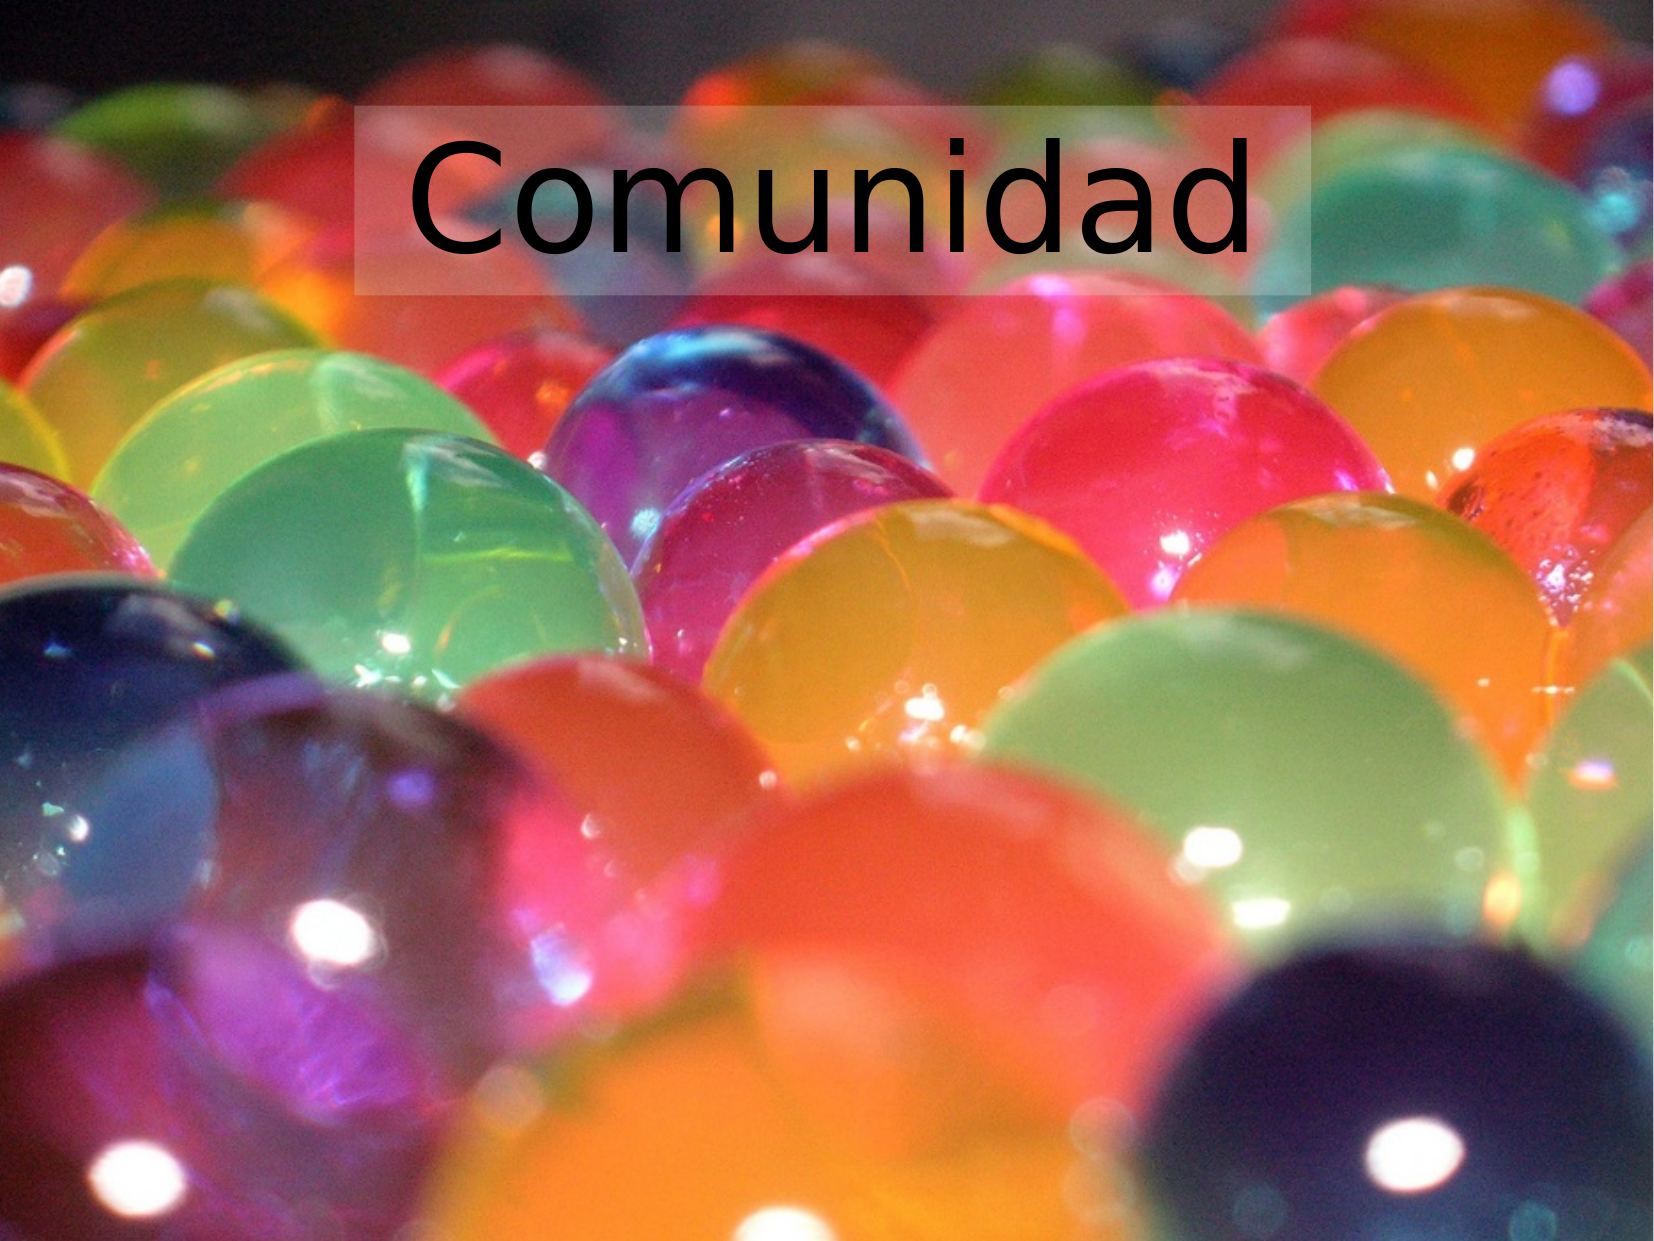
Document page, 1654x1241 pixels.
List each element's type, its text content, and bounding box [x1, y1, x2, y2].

text_box Comunidad [354, 105, 1312, 296]
picture [0, 0, 1654, 1241]
